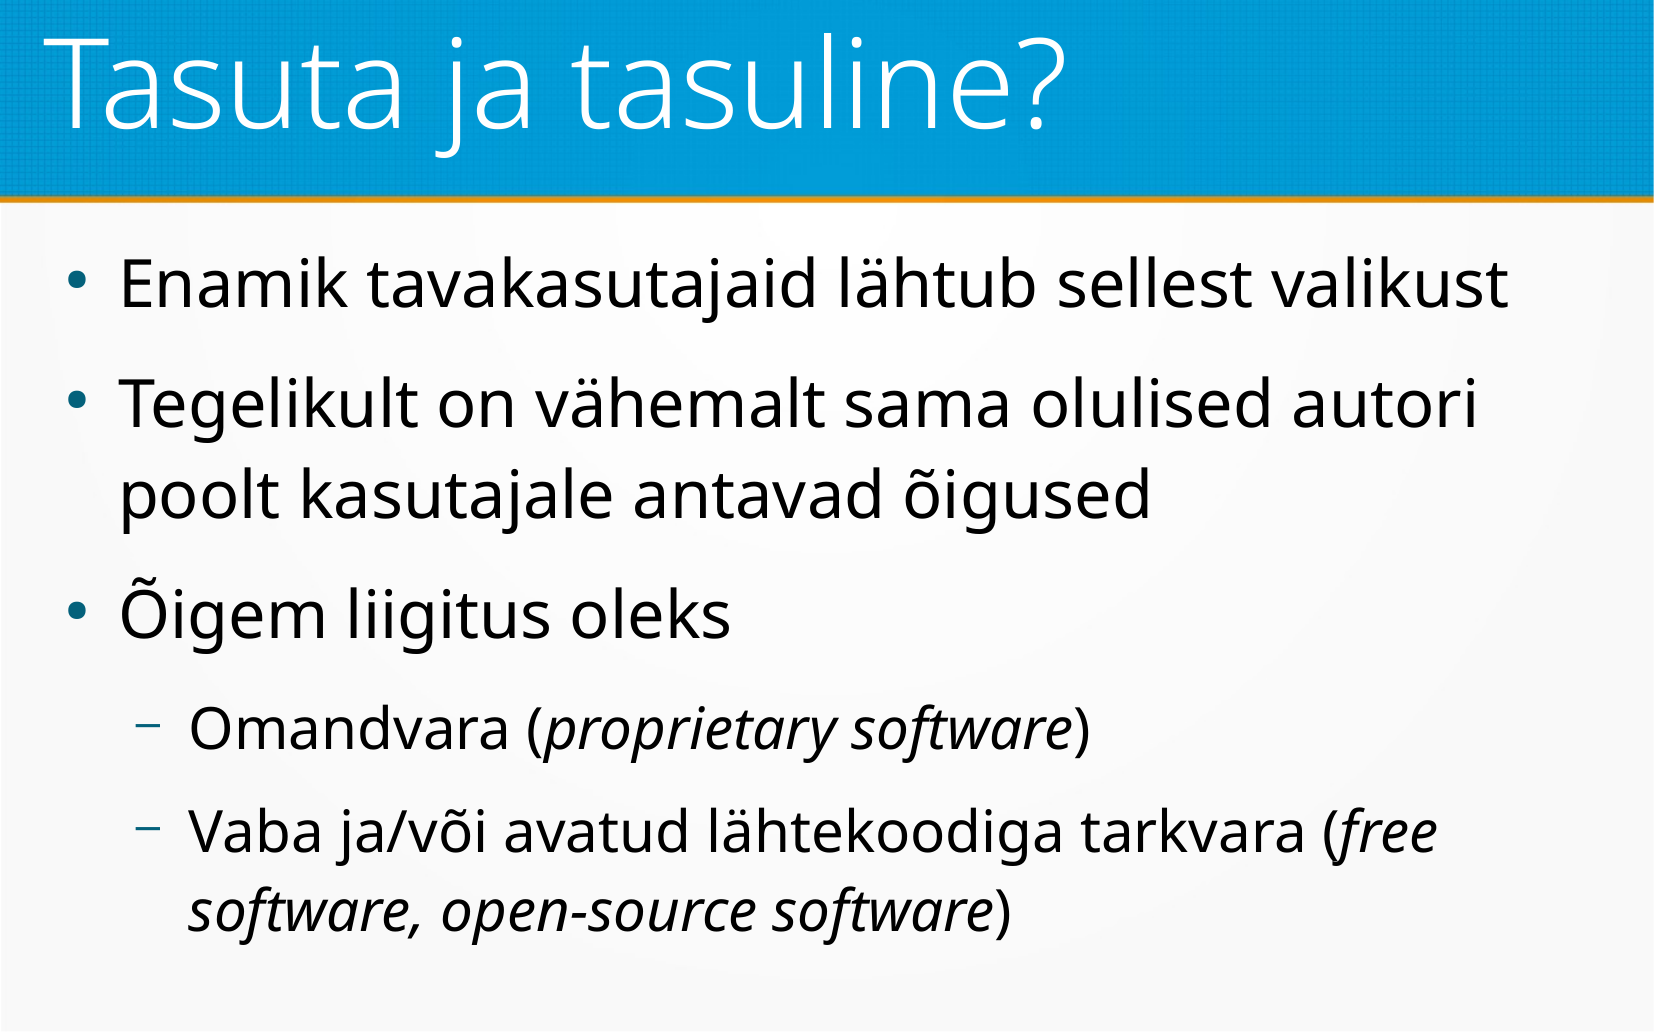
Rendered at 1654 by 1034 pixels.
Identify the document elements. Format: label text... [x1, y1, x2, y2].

title Tasuta ja tasuline? [43, 0, 1619, 166]
picture [0, 195, 1654, 1034]
list Enamik tavakasutajaid lähtub sellest valikust Tegelikult on vähemalt sama olulised autori poolt kasutajale antavad õigused Õigem liigitus oleks Omandvara (proprietary software) Vaba ja/või avatud lähtekoodiga tarkvara (free software, open-source software) [47, 236, 1607, 1002]
